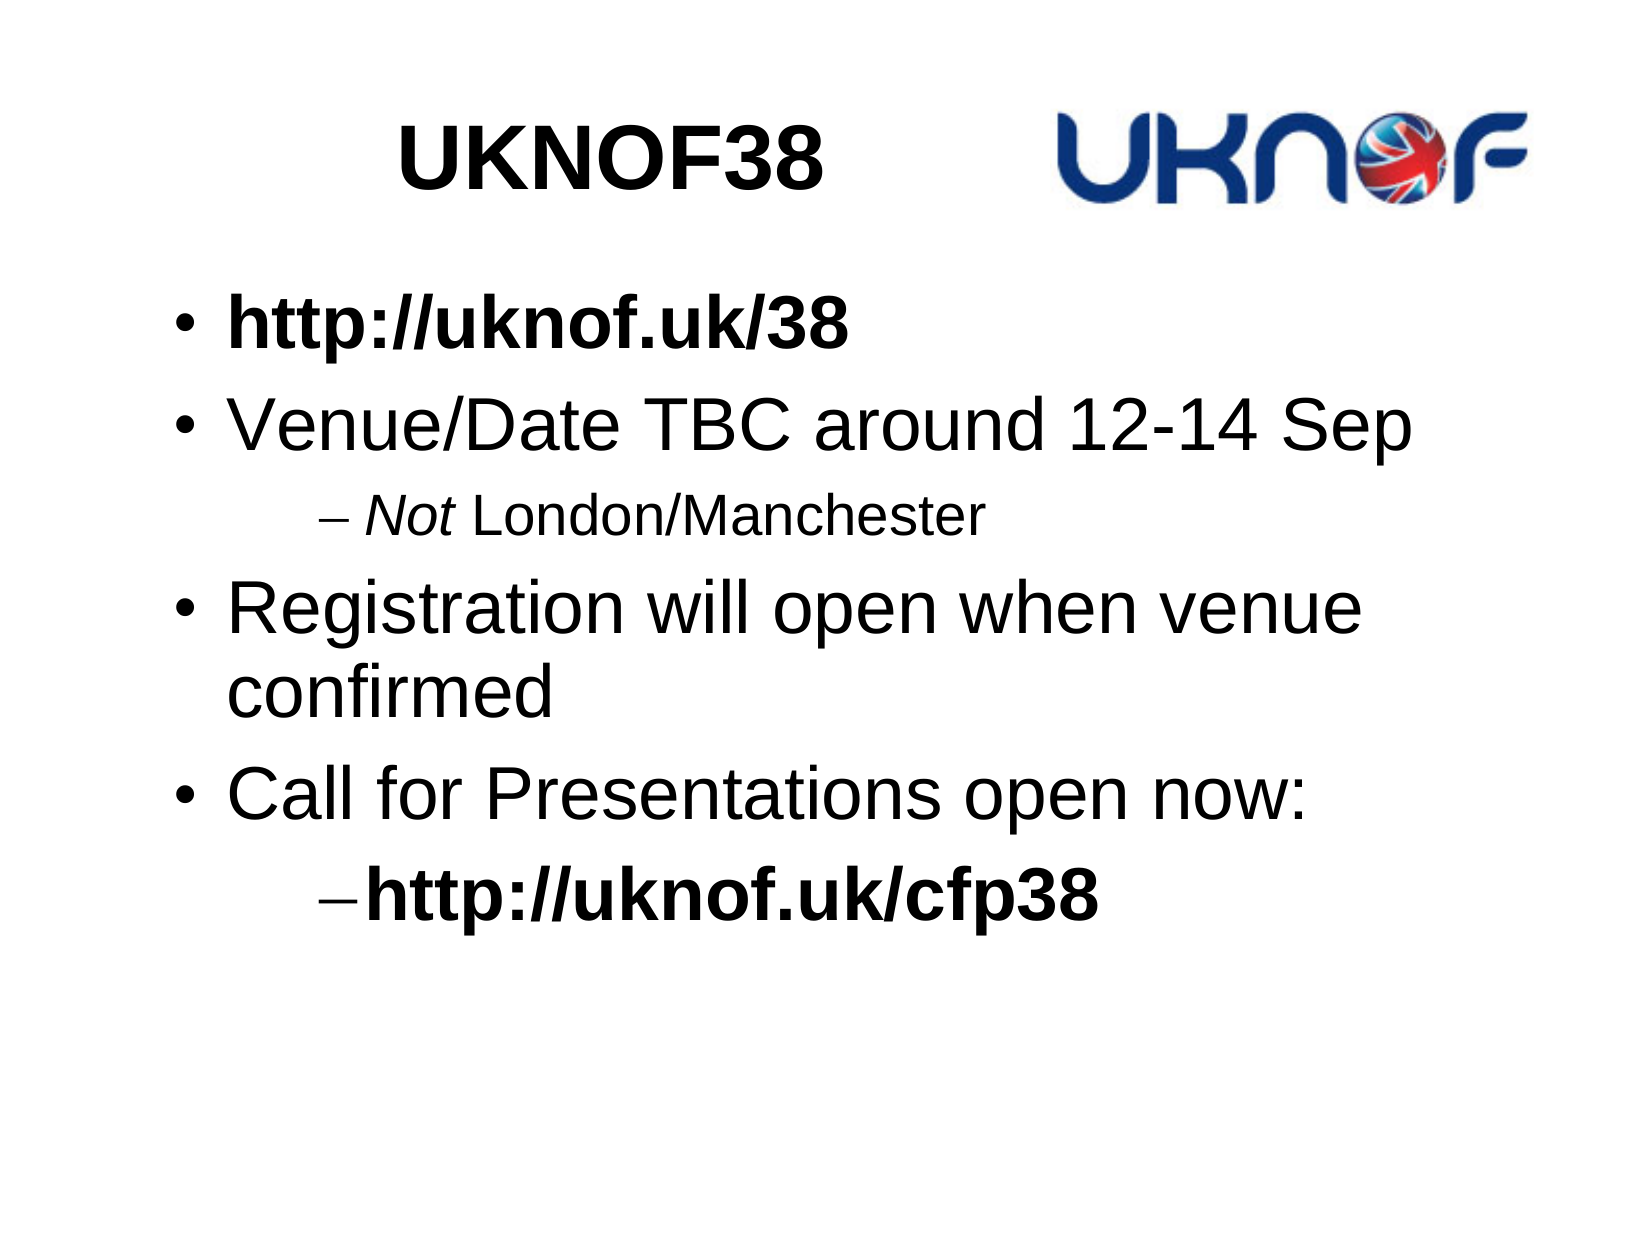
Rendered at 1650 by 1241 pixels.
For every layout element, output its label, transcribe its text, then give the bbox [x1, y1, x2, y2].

title UKNOF38 [123, 55, 1100, 262]
list http://uknof.uk/38 Venue/Date TBC around 12-14 Sep Not London/Manchester Registration will open when venue confirmed Call for Presentations open now: http://uknof.uk/cfp38 [112, 280, 1515, 1013]
picture [1100, 93, 1536, 225]
